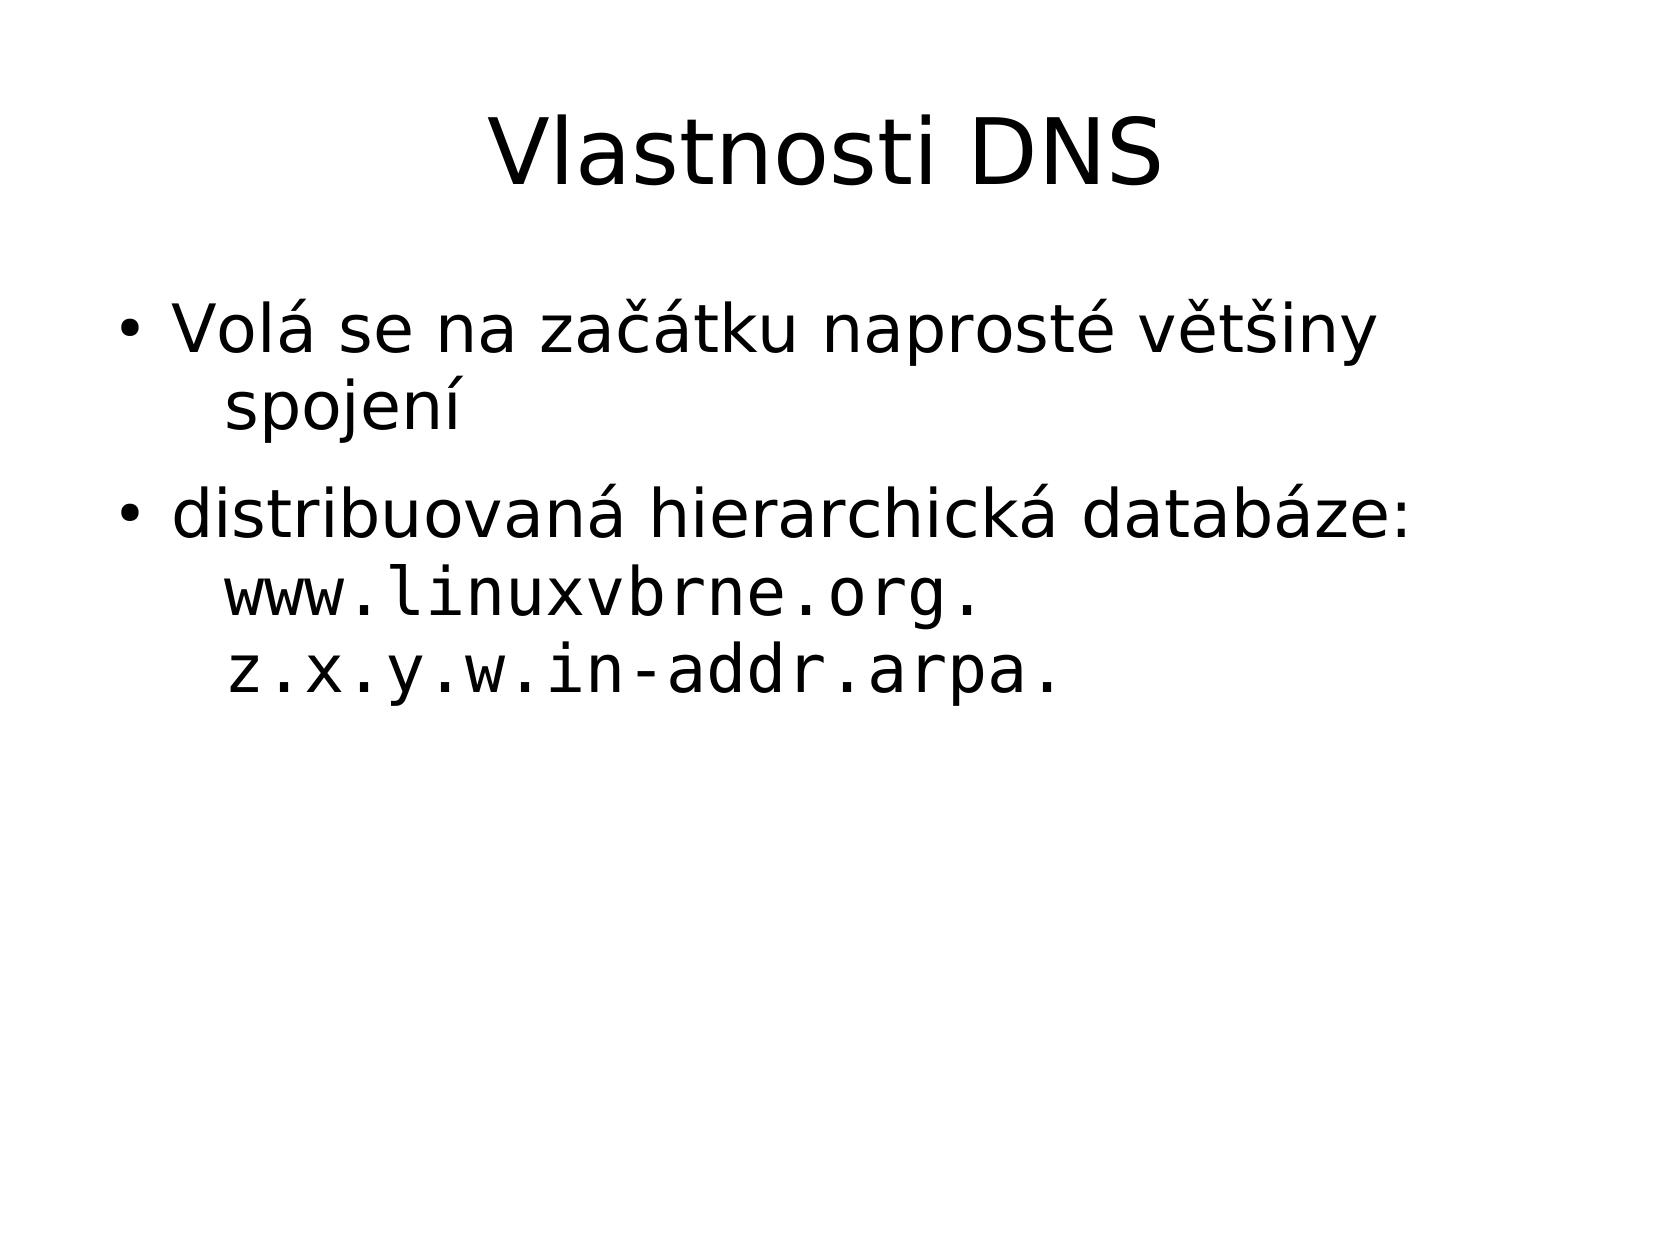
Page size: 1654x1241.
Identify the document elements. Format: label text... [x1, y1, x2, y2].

list Volá se na začátku naprosté většiny spojení distribuovaná hierarchická databáze: www.linuxvbrne.org. z.x.y.w.in-addr.arpa. [82, 290, 1571, 1094]
title Vlastnosti DNS [82, 56, 1571, 250]
